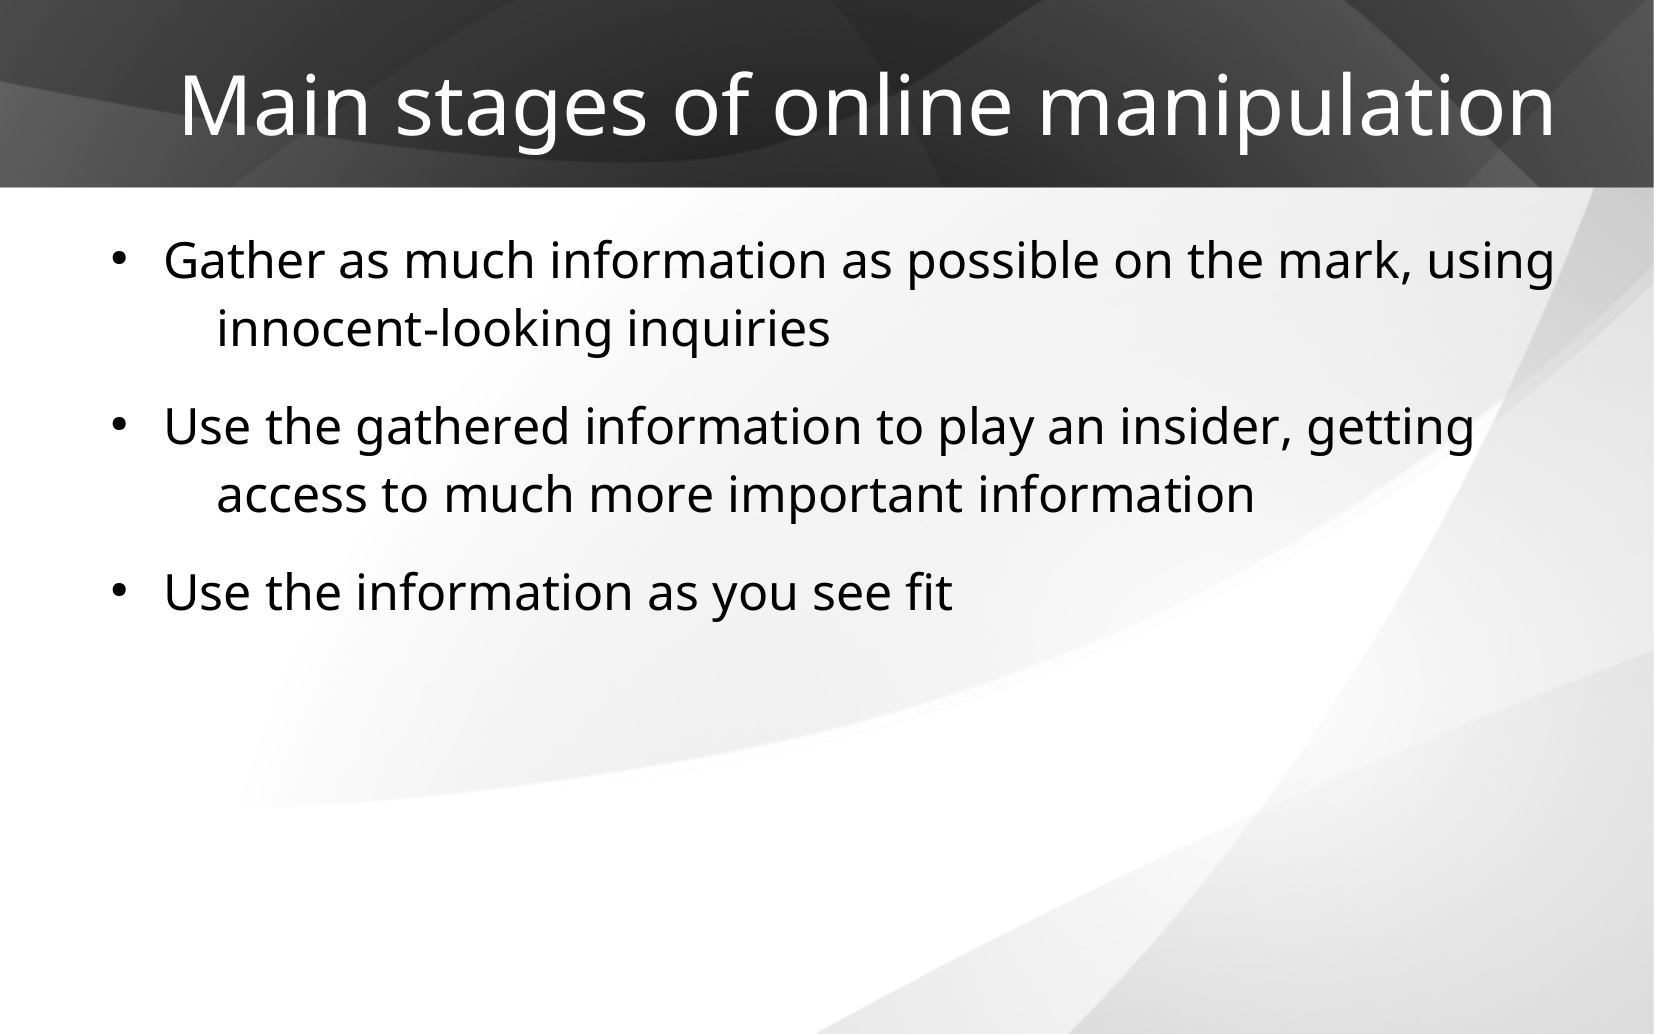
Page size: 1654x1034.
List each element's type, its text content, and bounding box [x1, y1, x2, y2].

picture [0, 0, 1654, 1034]
list Gather as much information as possible on the mark, using innocent-looking inquiries Use the gathered information to play an insider, getting access to much more important information Use the information as you see fit [75, 225, 1613, 1013]
title Main stages of online manipulation [124, 0, 1613, 208]
